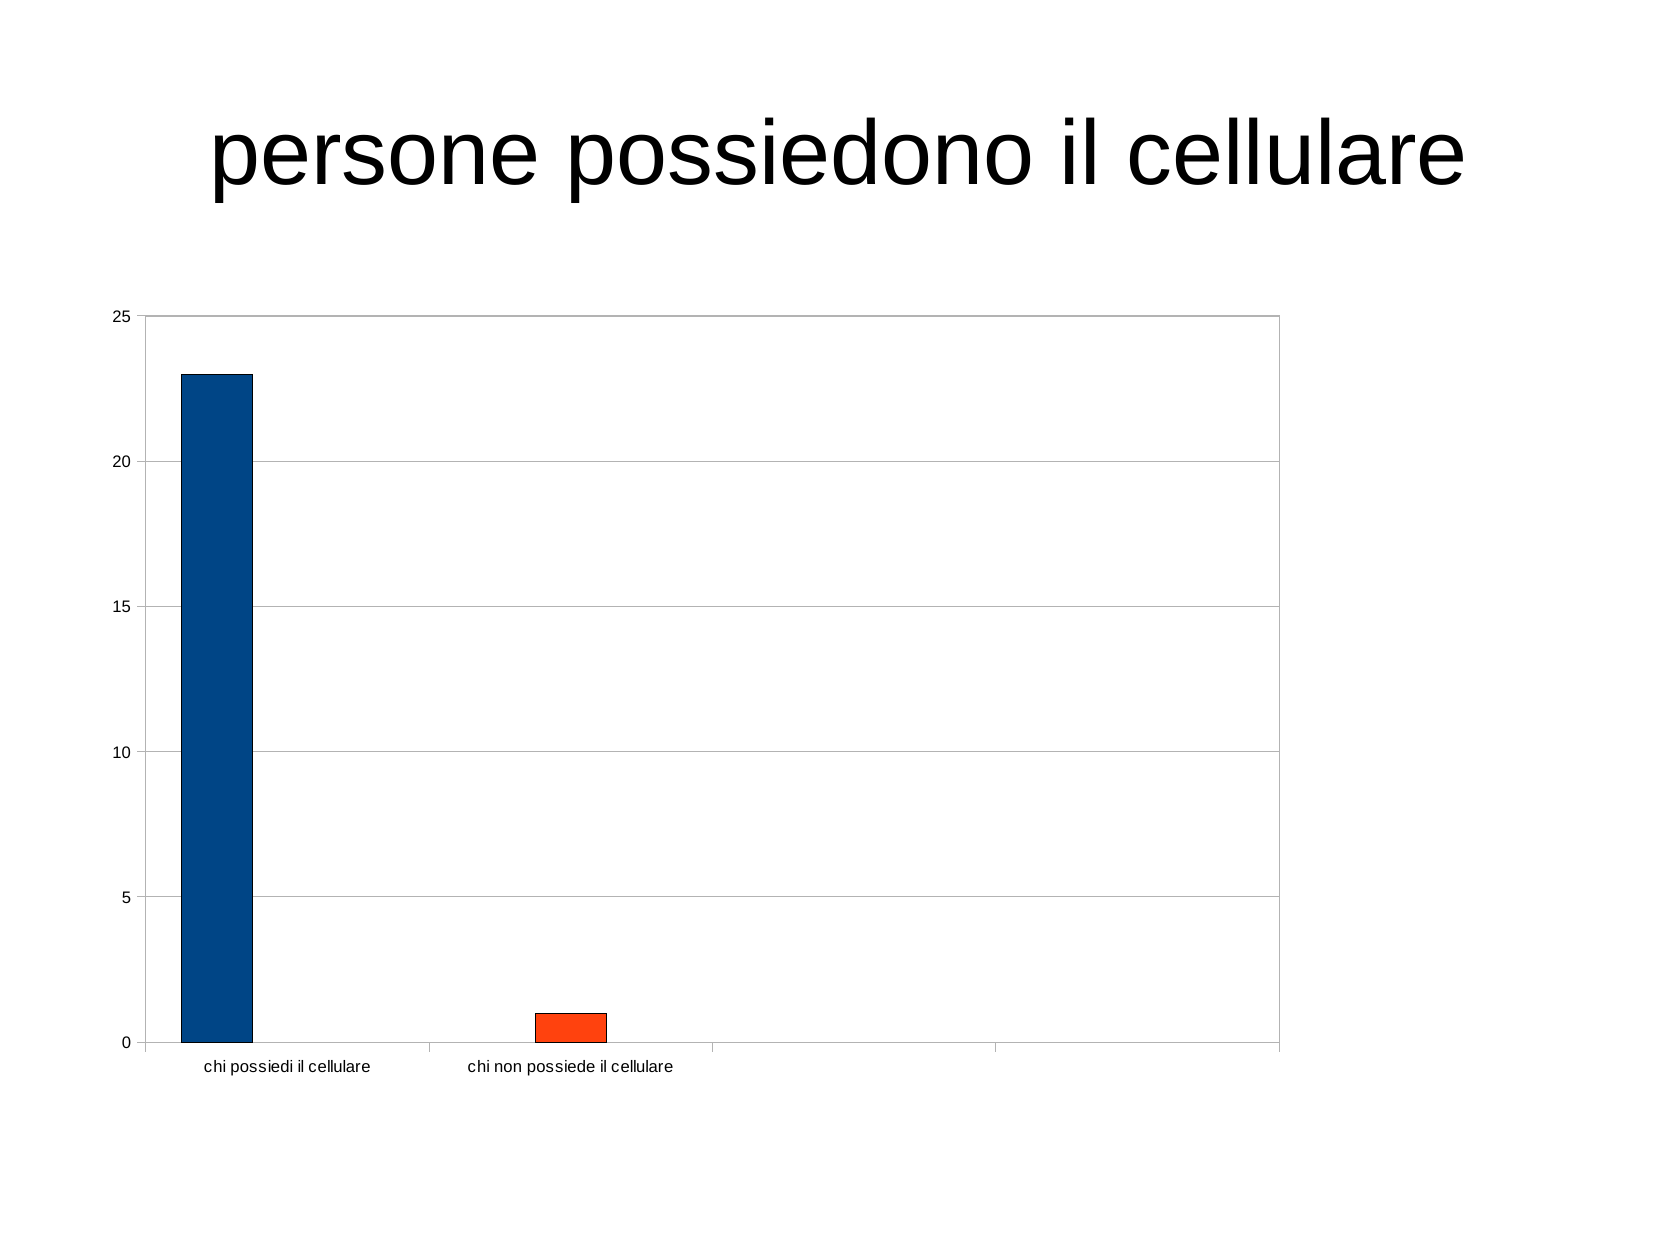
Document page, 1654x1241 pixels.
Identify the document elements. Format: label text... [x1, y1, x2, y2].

chart [82, 290, 1571, 1109]
title persone possiedono il cellulare [82, 49, 1571, 257]
